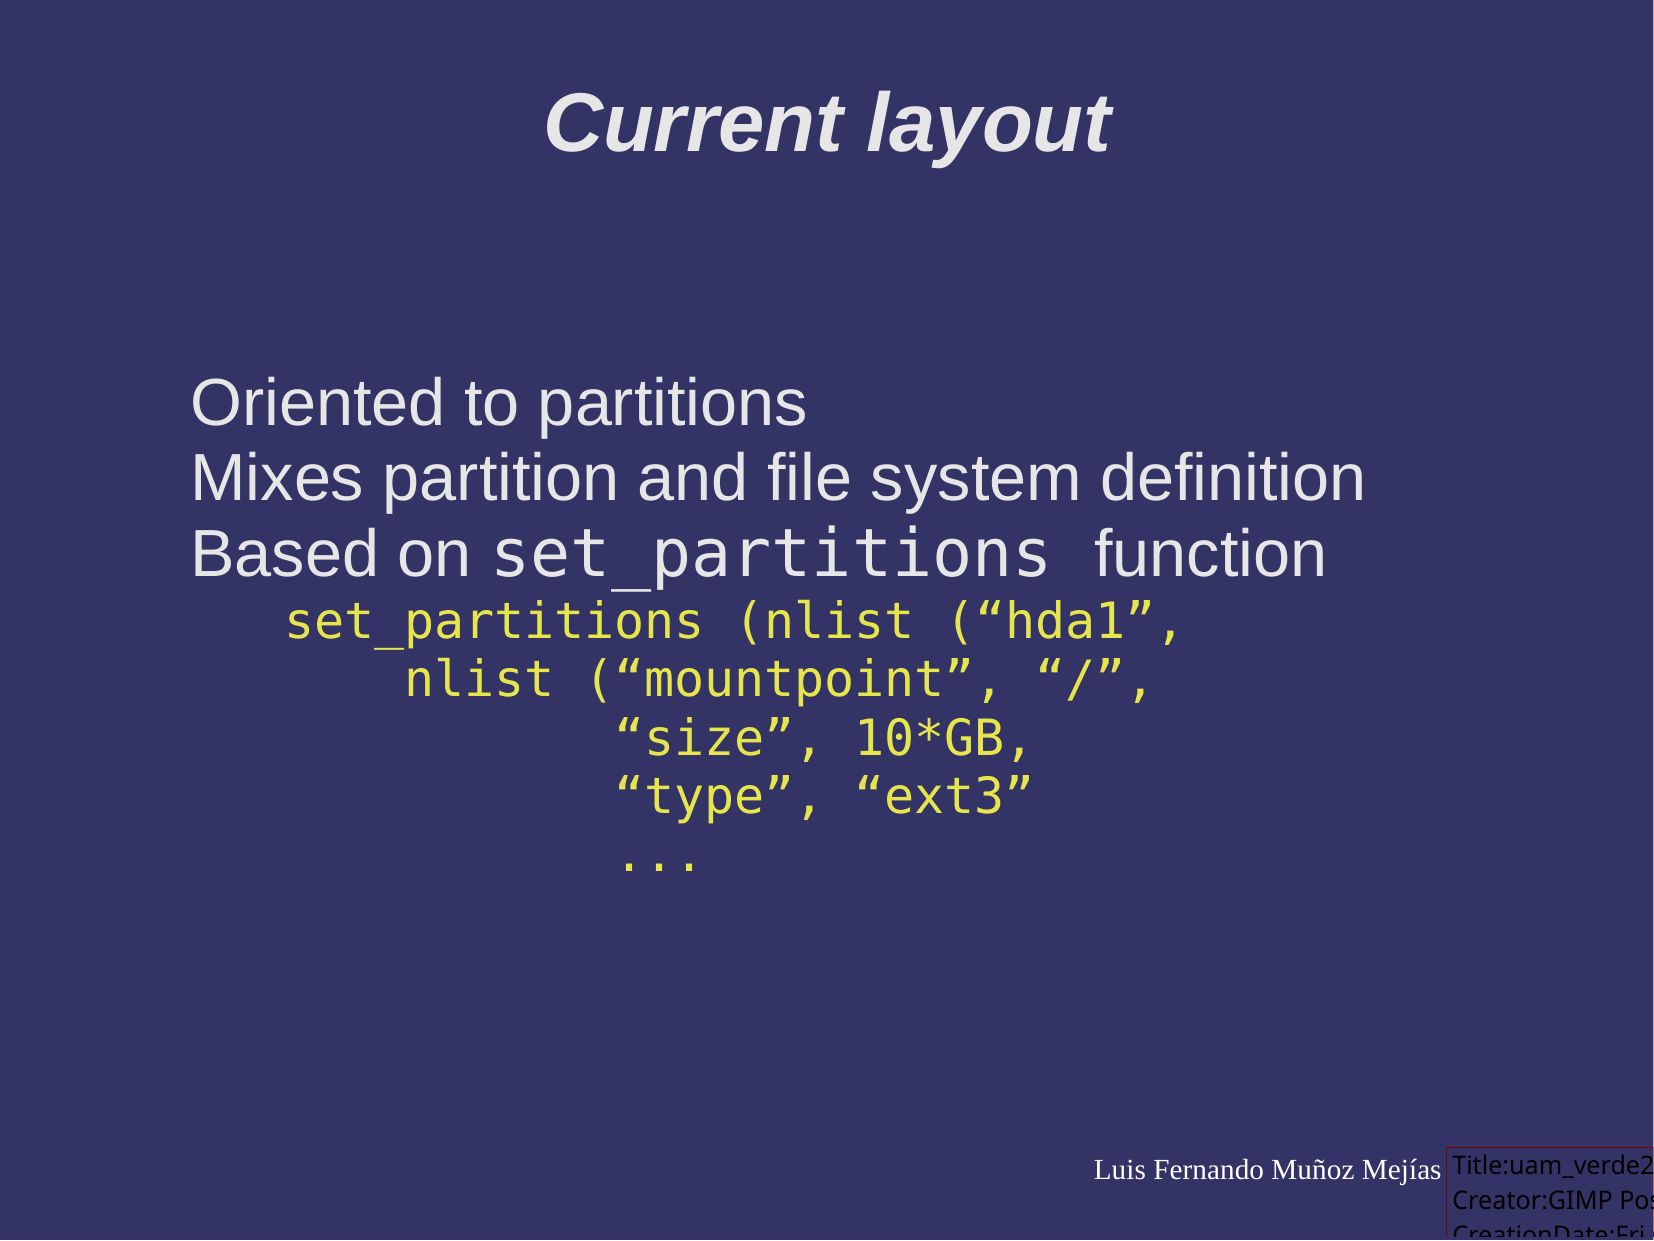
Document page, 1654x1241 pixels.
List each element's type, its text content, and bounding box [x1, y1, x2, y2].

list Oriented to partitions Mixes partition and file system definition Based on set_partitions function set_partitions (nlist (“hda1”, nlist (“mountpoint”, “/”, “size”, 10*GB, “type”, “ext3” ... [178, 364, 1570, 1147]
title Current layout [121, 19, 1534, 227]
